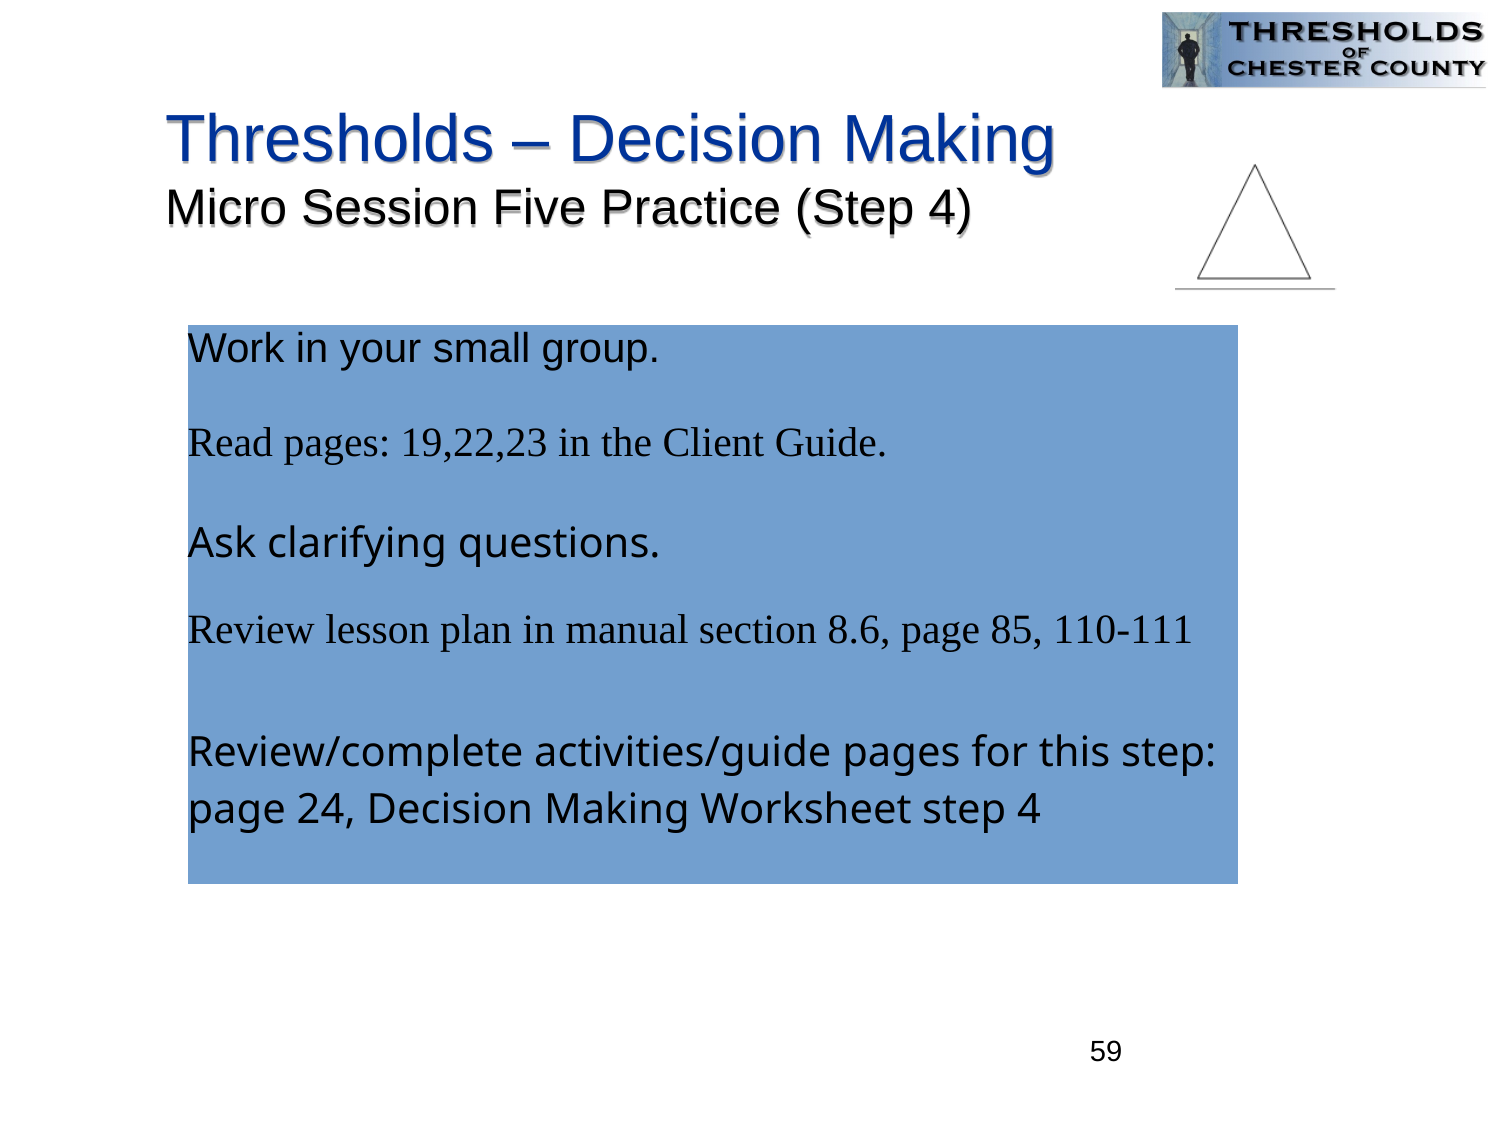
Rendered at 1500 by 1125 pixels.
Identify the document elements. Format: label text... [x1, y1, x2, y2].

text_box [112, 299, 1288, 369]
table_cell Review/complete activities/guide pages for this step: page 24, Decision Making Worksheet step 4 [188, 721, 1238, 884]
text_box 59 [1074, 1025, 1388, 1101]
table_header Work in your small group. [188, 325, 1238, 419]
title Thresholds – Decision Making Micro Session Five Practice (Step 4) [150, 87, 1388, 238]
table_cell Review lesson plan in manual section 8.6, page 85, 110-111 [188, 606, 1238, 721]
table_cell Ask clarifying questions. [188, 513, 1238, 606]
picture [1175, 162, 1337, 288]
table_cell Read pages: 19,22,23 in the Client Guide. [188, 419, 1238, 513]
